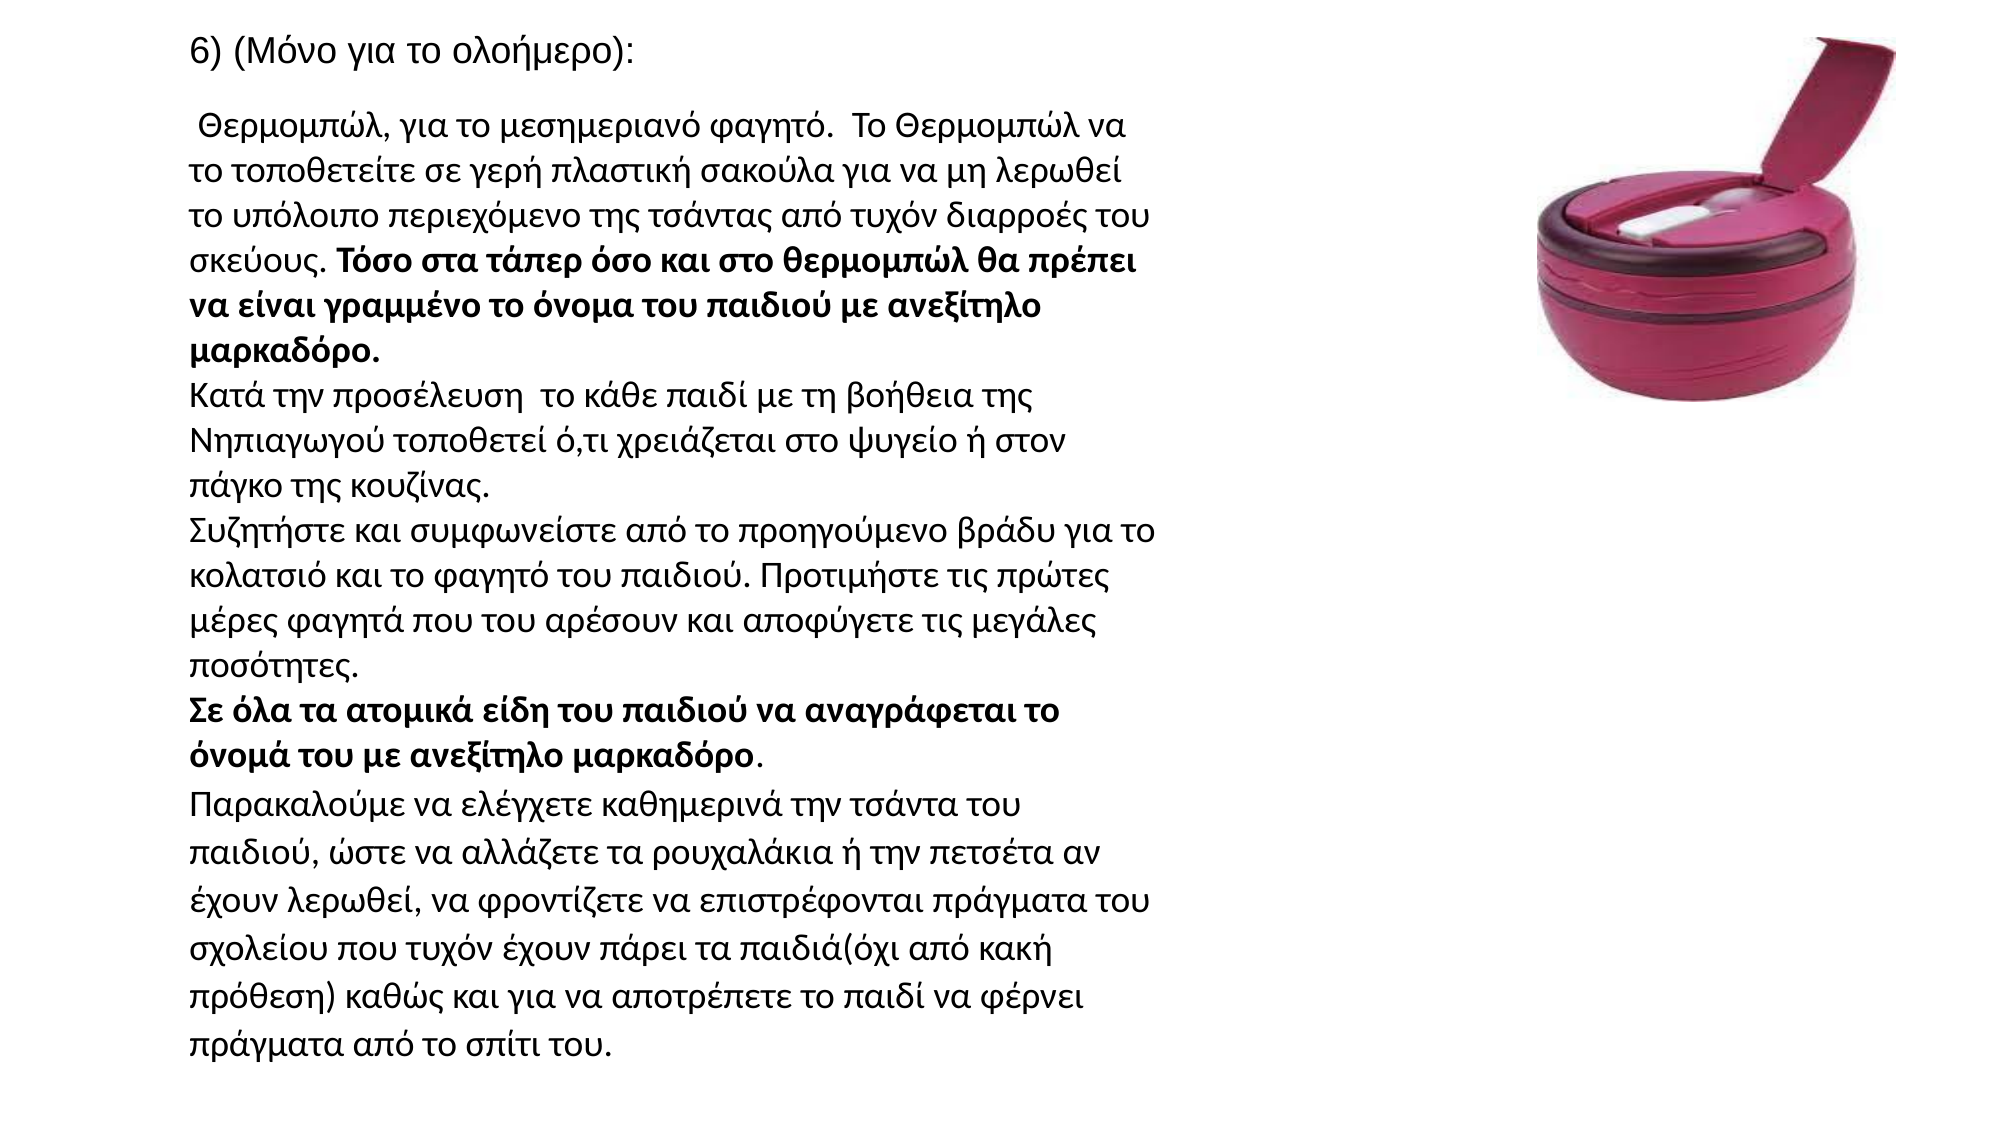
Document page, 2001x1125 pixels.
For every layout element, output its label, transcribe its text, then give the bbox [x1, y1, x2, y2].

text_box Θερμομπώλ, για το μεσημεριανό φαγητό. Το Θερμομπώλ να το τοποθετείτε σε γερή πλαστική σακούλα για να μη λερωθεί το υπόλοιπο περιεχόμενο της τσάντας από τυχόν διαρροές του σκεύους. Τόσο στα τάπερ όσο και στο θερμομπώλ θα πρέπει να είναι γραμμένο το όνομα του παιδιού με ανεξίτηλο μαρκαδόρο. Κατά την προσέλευση το κάθε παιδί με τη βοήθεια της Νηπιαγωγού τοποθετεί ό,τι χρειάζεται στο ψυγείο ή στον πάγκο της κουζίνας. Συζητήστε και συμφωνείστε από το προηγούμενο βράδυ για το κολατσιό και το φαγητό του παιδιού. Προτιμήστε τις πρώτες μέρες φαγητά που του αρέσουν και αποφύγετε τις μεγάλες ποσότητες. Σε όλα τα ατομικά είδη του παιδιού να αναγράφεται το όνομά του με ανεξίτηλο μαρκαδόρο. Παρακαλούμε να ελέγχετε καθημερινά την τσάντα του παιδιού, ώστε να αλλάζετε τα ρουχαλάκια ή την πετσέτα αν έχουν λερωθεί, να φροντίζετε να επιστρέφονται πράγματα του σχολείου που τυχόν έχουν πάρει τα παιδιά(όχι από κακή πρόθεση) καθώς και για να αποτρέπετε το παιδί να φέρνει πράγματα από το σπίτι του. [174, 93, 1174, 1072]
text_box 6) (Μόνο για το ολοήμερο): [174, 19, 2000, 79]
picture [1537, 37, 1896, 402]
